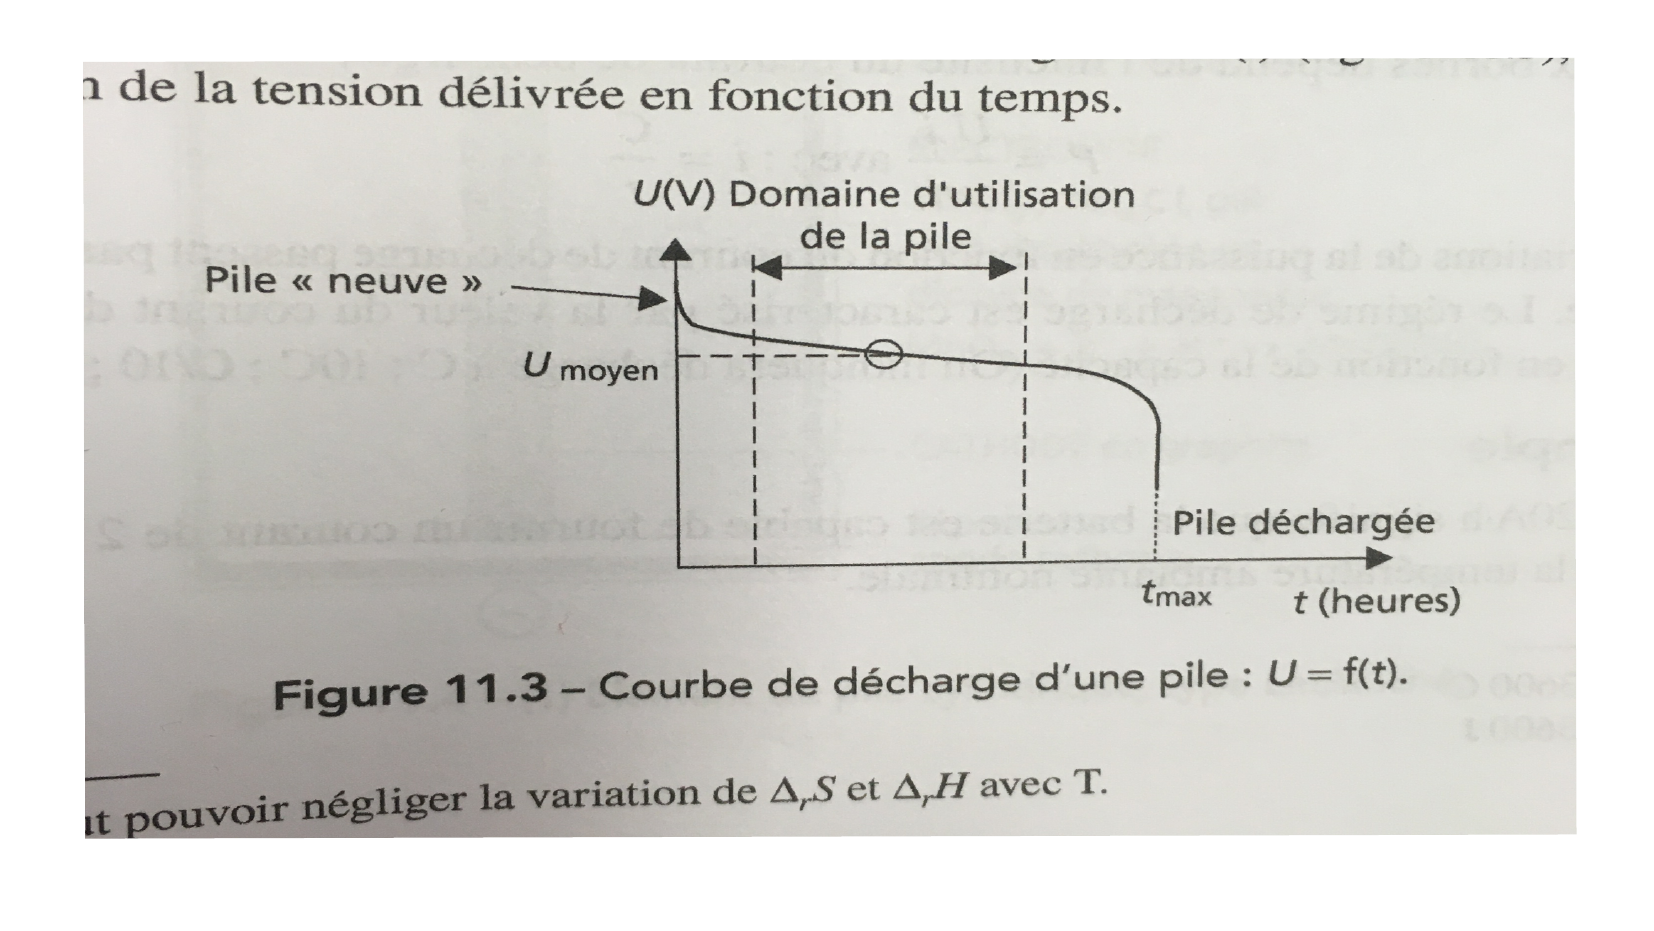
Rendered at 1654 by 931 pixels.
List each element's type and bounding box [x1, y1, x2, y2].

picture [82, 57, 1577, 839]
